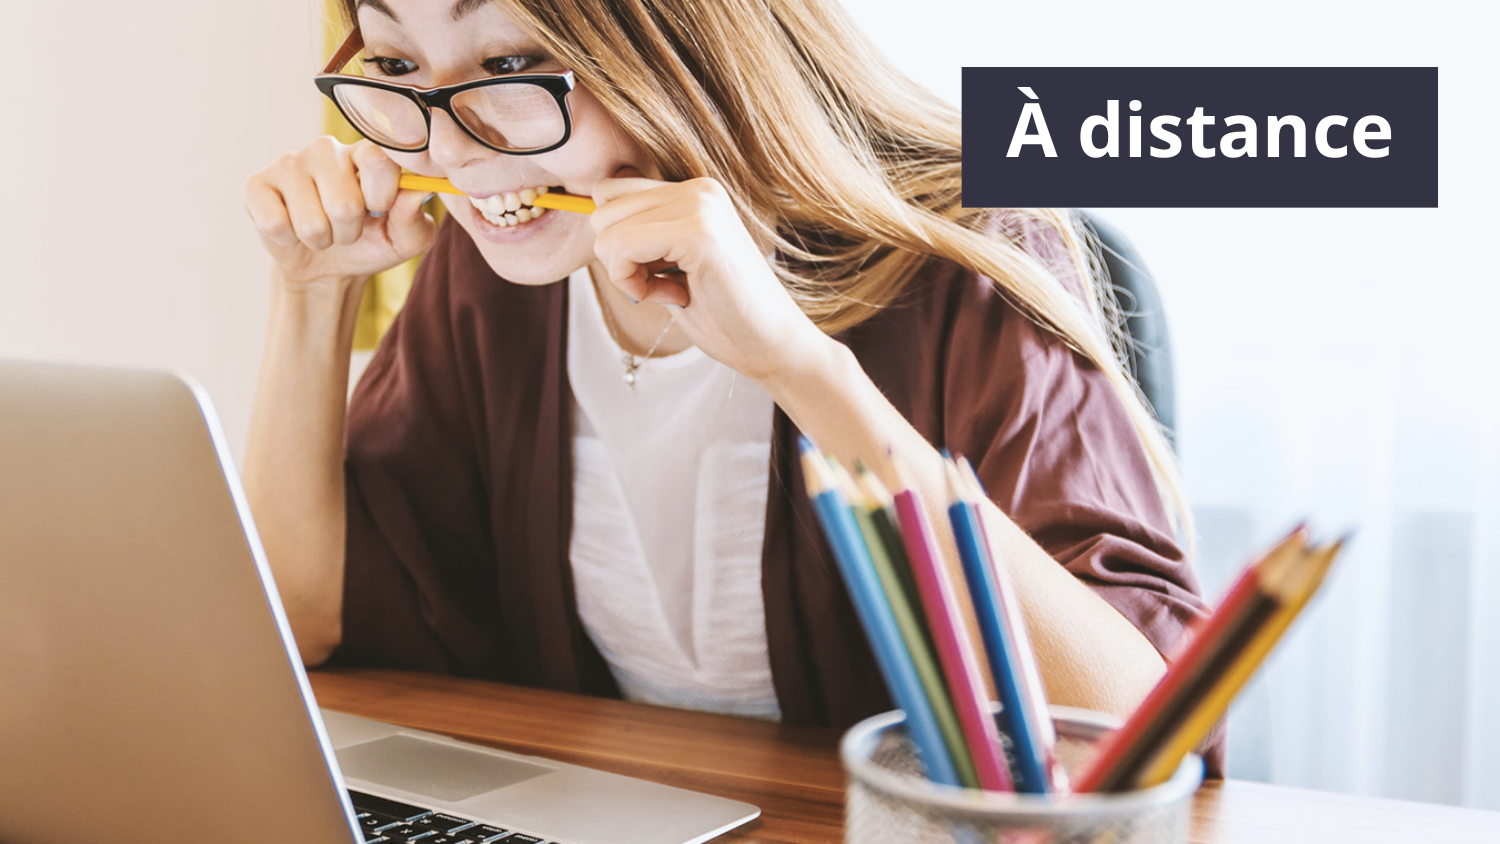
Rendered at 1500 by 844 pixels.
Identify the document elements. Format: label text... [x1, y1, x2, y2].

title À distance [961, 67, 1438, 208]
picture [0, 0, 1500, 844]
